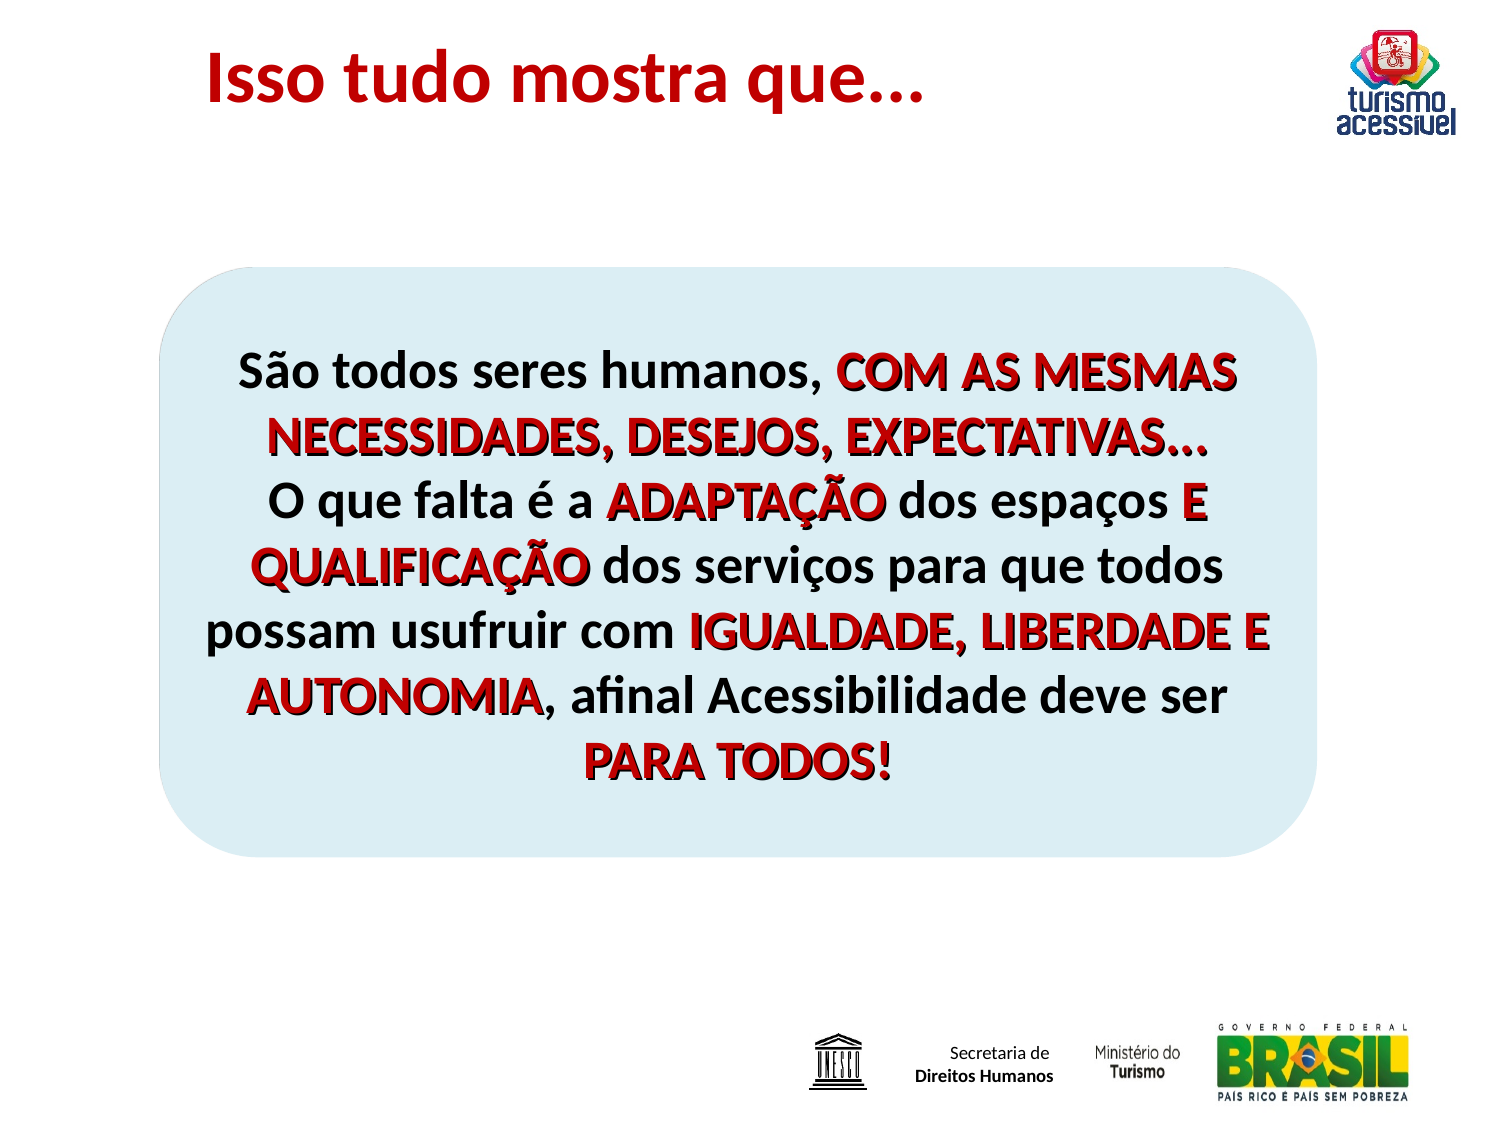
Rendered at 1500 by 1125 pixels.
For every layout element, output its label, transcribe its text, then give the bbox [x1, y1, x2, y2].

title Isso tudo mostra que... [29, 19, 1105, 126]
text_box São todos seres humanos, com as mesmas necessidades, desejos, expectativas... O que falta é a adaptação dos espaços e qualificação dos serviços para que todos possam usufruir com igualdade, liberdade e autonomia, afinal Acessibilidade deve ser para todos! [159, 267, 1318, 858]
